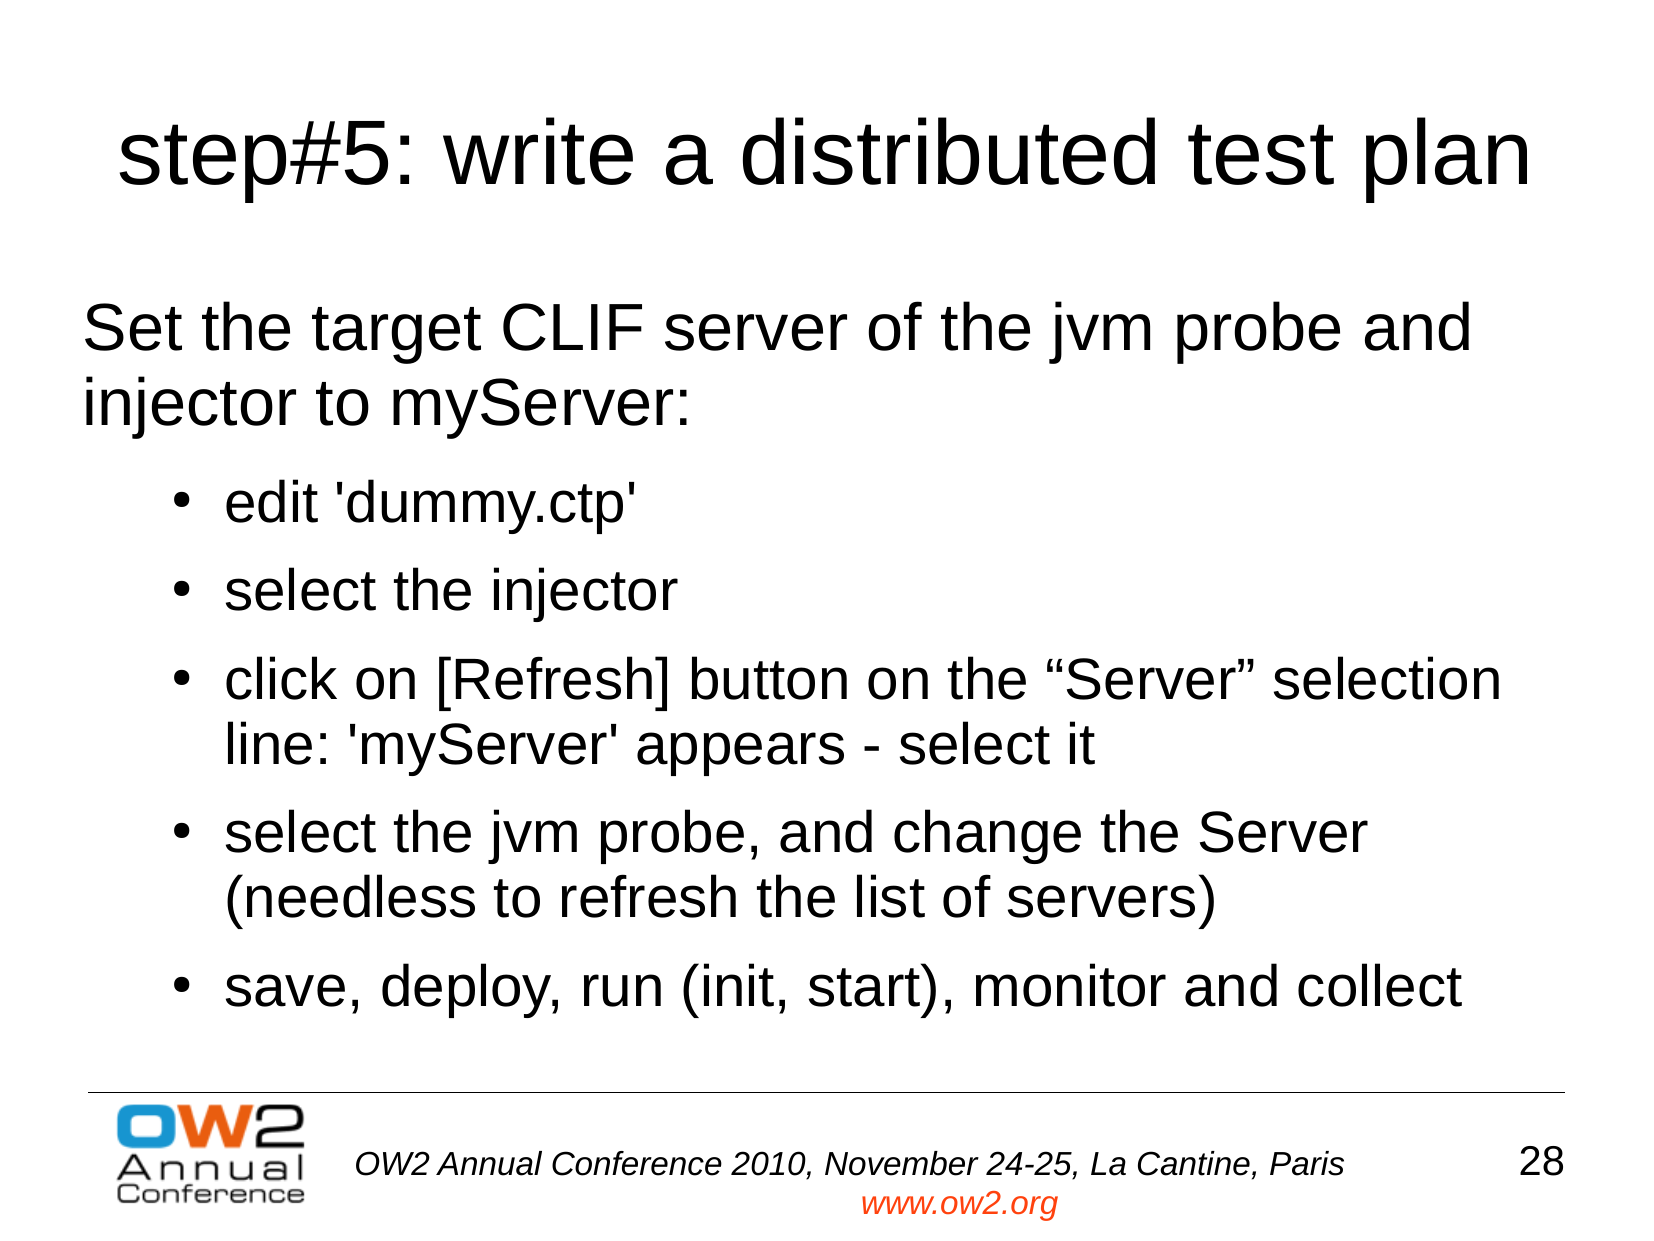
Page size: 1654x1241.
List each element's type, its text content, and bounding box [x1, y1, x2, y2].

title step#5: write a distributed test plan [82, 49, 1571, 257]
list Set the target CLIF server of the jvm probe and injector to myServer: edit 'dummy.ctp' select the injector click on [Refresh] button on the “Server” selection line: 'myServer' appears - select it select the jvm probe, and change the Server (needless to refresh the list of servers) save, deploy, run (init, start), monitor and collect [82, 290, 1571, 1109]
picture [88, 1109, 333, 1213]
